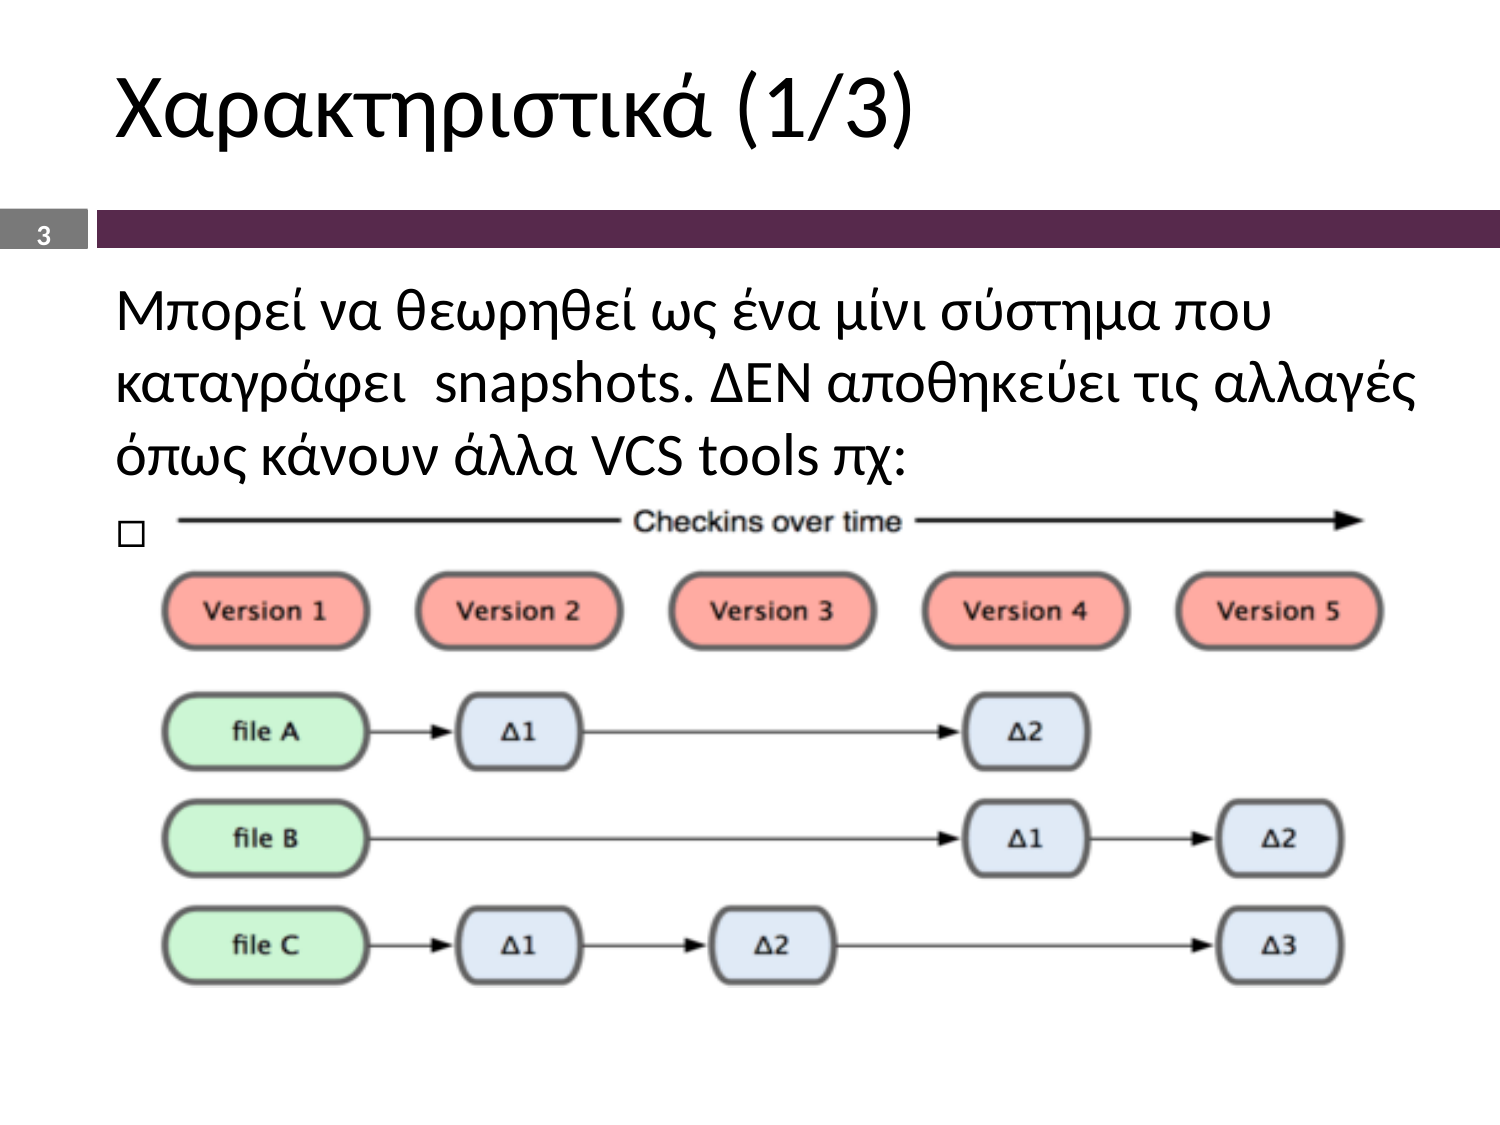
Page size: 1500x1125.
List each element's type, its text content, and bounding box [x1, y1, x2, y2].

picture [157, 492, 1388, 988]
title Χαρακτηριστικά (1/3) [100, 19, 1438, 182]
list Μπορεί να θεωρηθεί ως ένα μίνι σύστημα που καταγράφει snapshots. ΔΕΝ αποθηκεύει τις αλλαγές όπως κάνουν άλλα VCS tools πχ: [100, 262, 1438, 1000]
text_box [0, 208, 88, 249]
